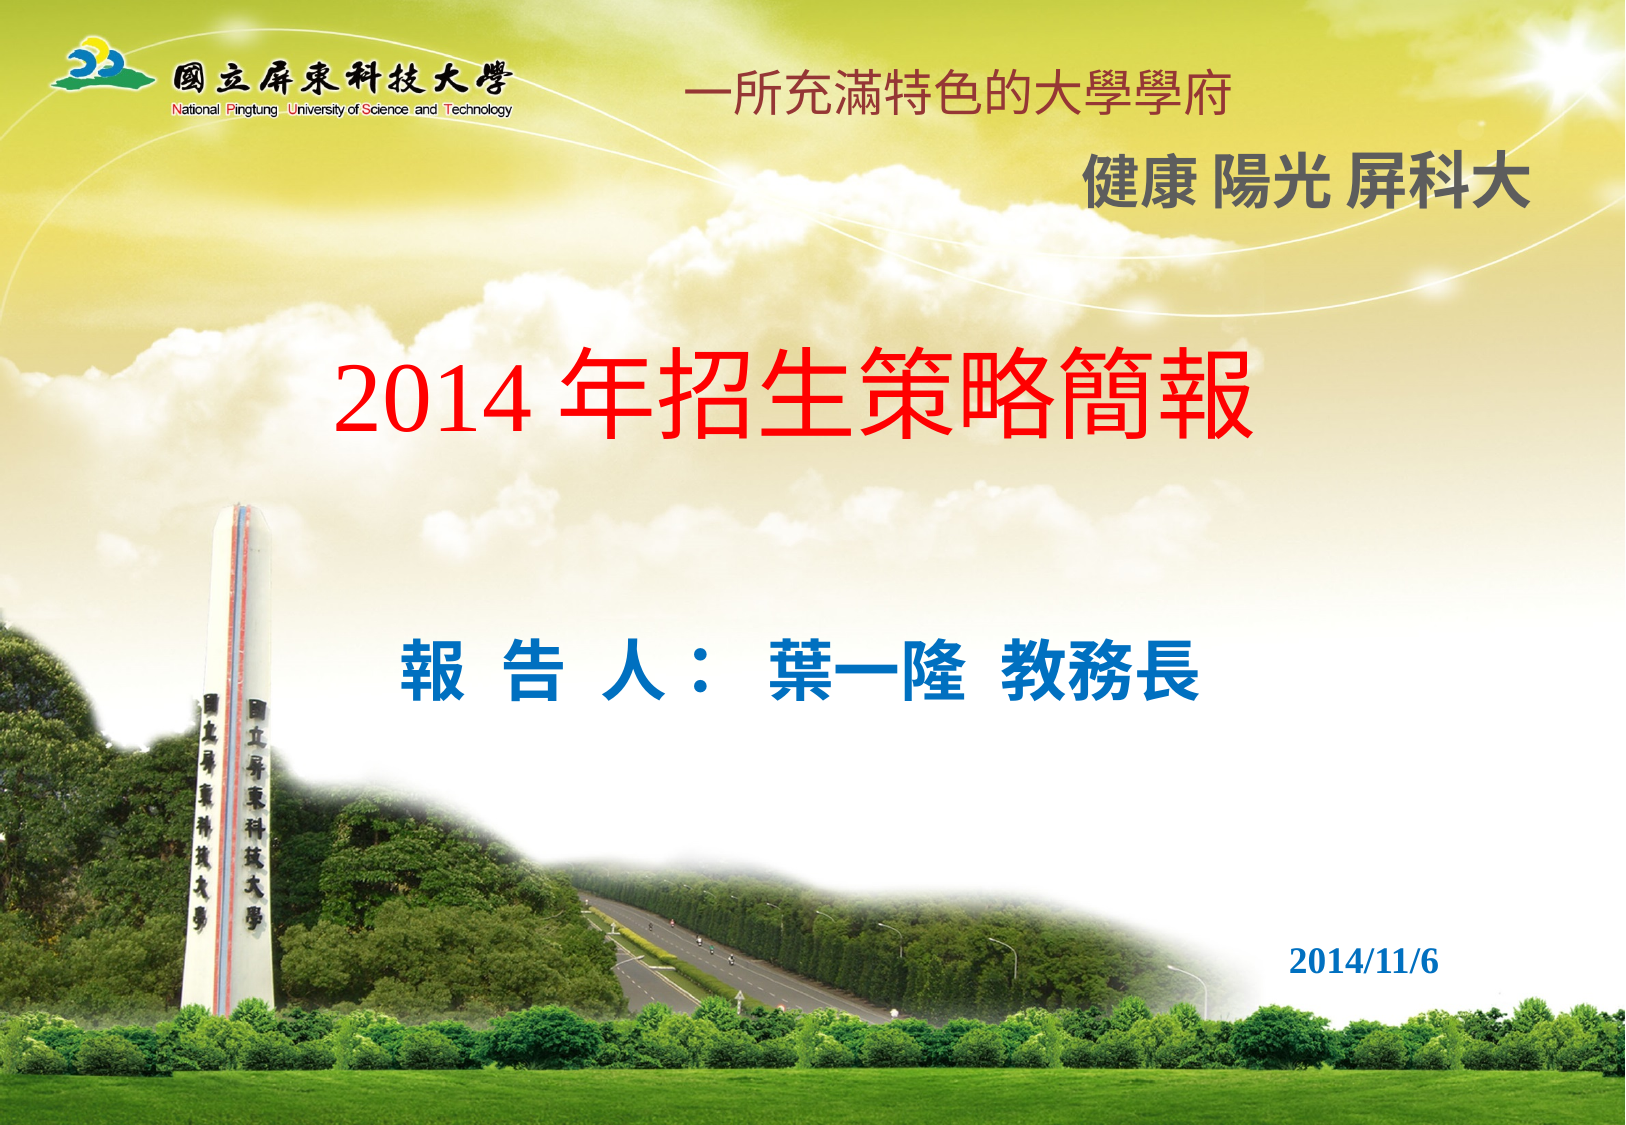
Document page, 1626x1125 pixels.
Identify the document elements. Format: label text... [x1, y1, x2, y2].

picture [0, 0, 1625, 1125]
text_box 健康 陽光 屏科大 [1067, 134, 1625, 224]
text_box 一所充滿特色的大學學府 [658, 54, 1309, 190]
title 2014年招生策略簡報 [56, 172, 1534, 610]
subtitle 報 告 人： 葉一隆 教務長 [280, 621, 1321, 717]
text_box 2014/11/6 [1274, 928, 1455, 989]
